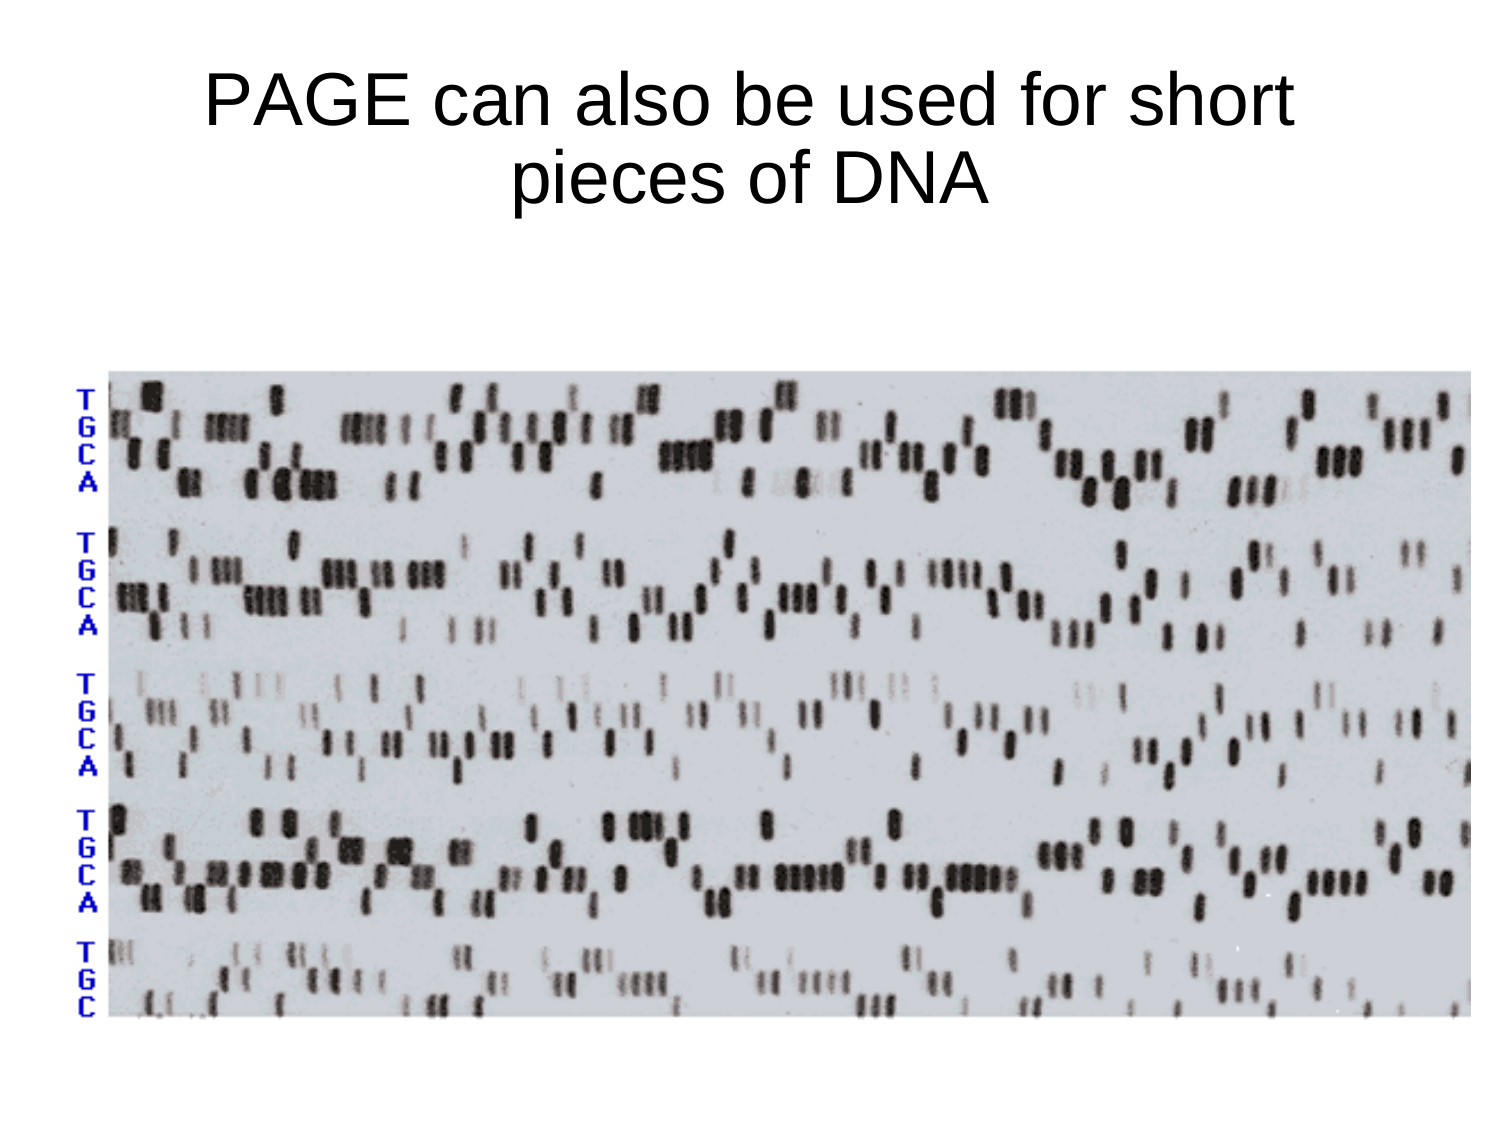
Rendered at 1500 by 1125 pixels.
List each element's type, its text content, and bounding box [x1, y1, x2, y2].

picture [41, 299, 1471, 1063]
title PAGE can also be used for short pieces of DNA [75, 45, 1426, 233]
